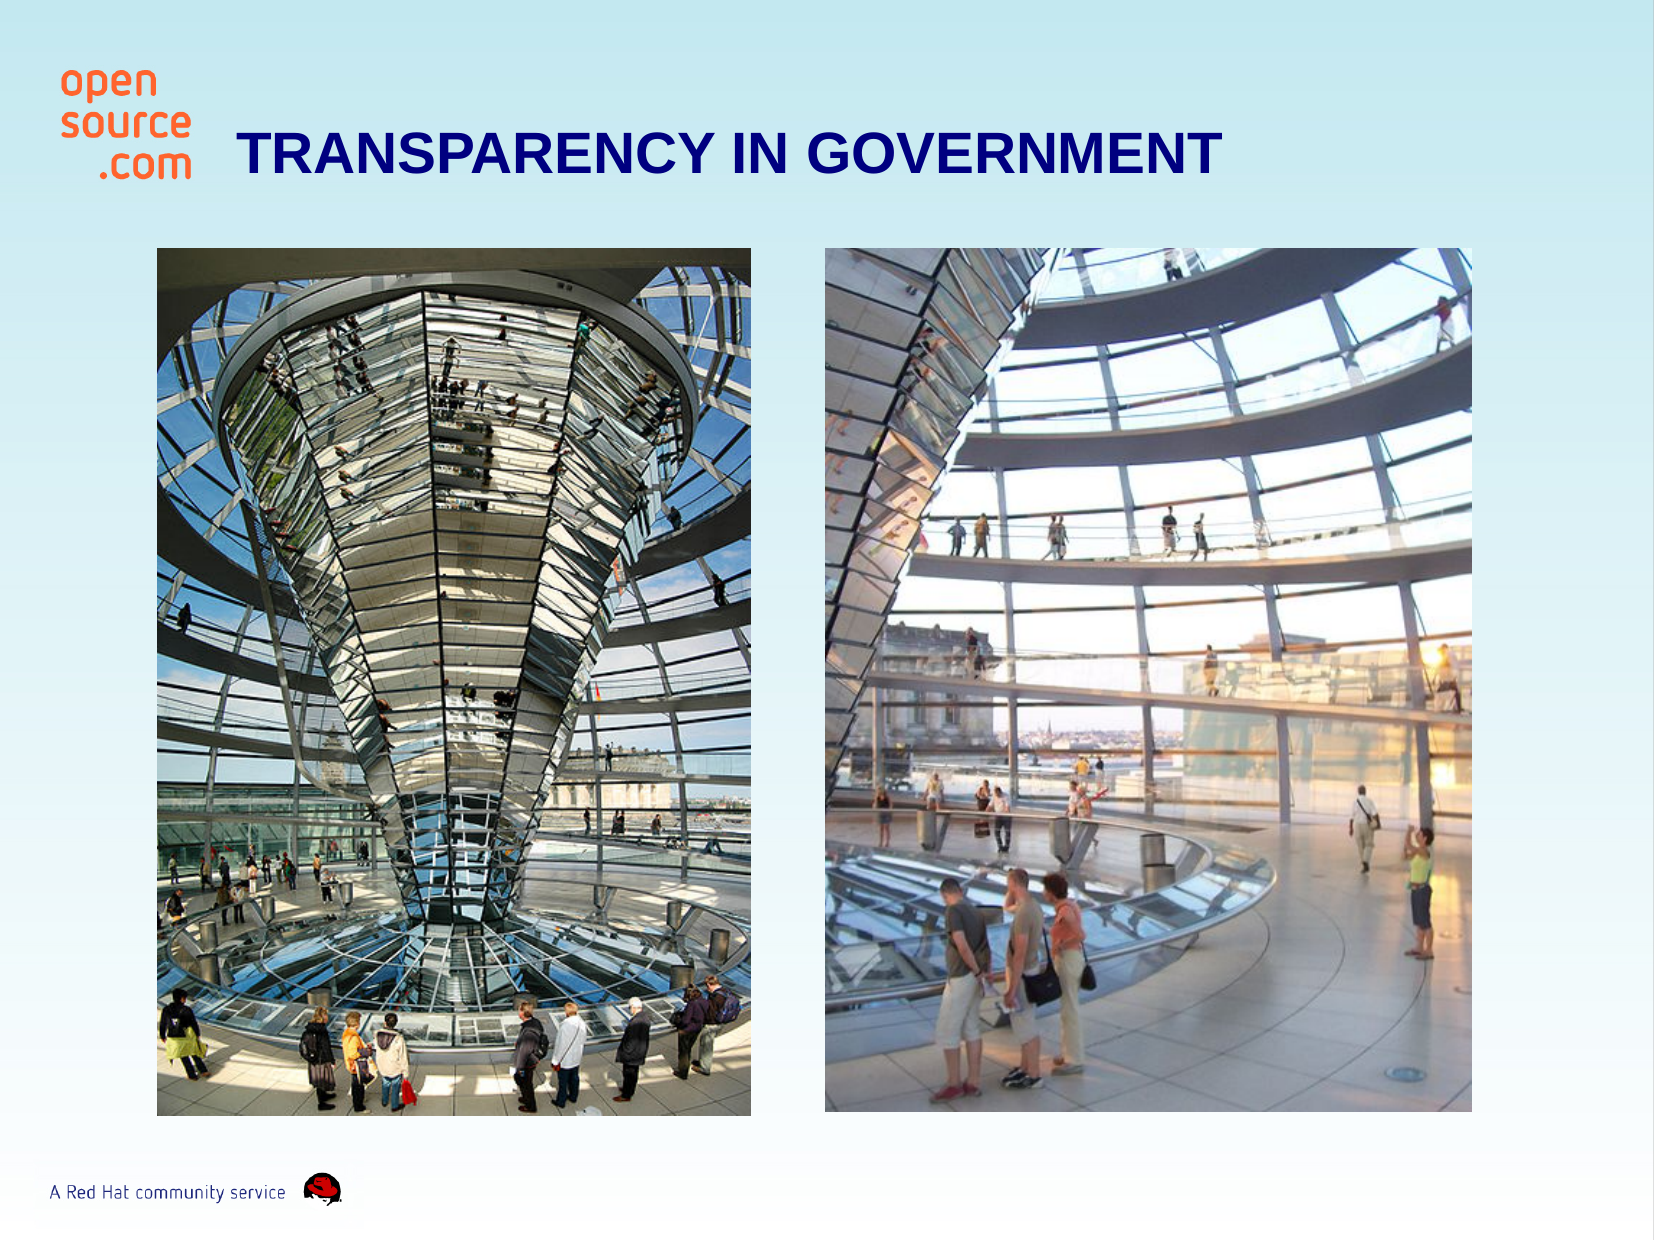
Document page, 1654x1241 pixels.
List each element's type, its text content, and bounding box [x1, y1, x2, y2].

picture [0, 0, 1654, 1241]
title TRANSPARENCY IN GOVERNMENT [236, 49, 1654, 257]
